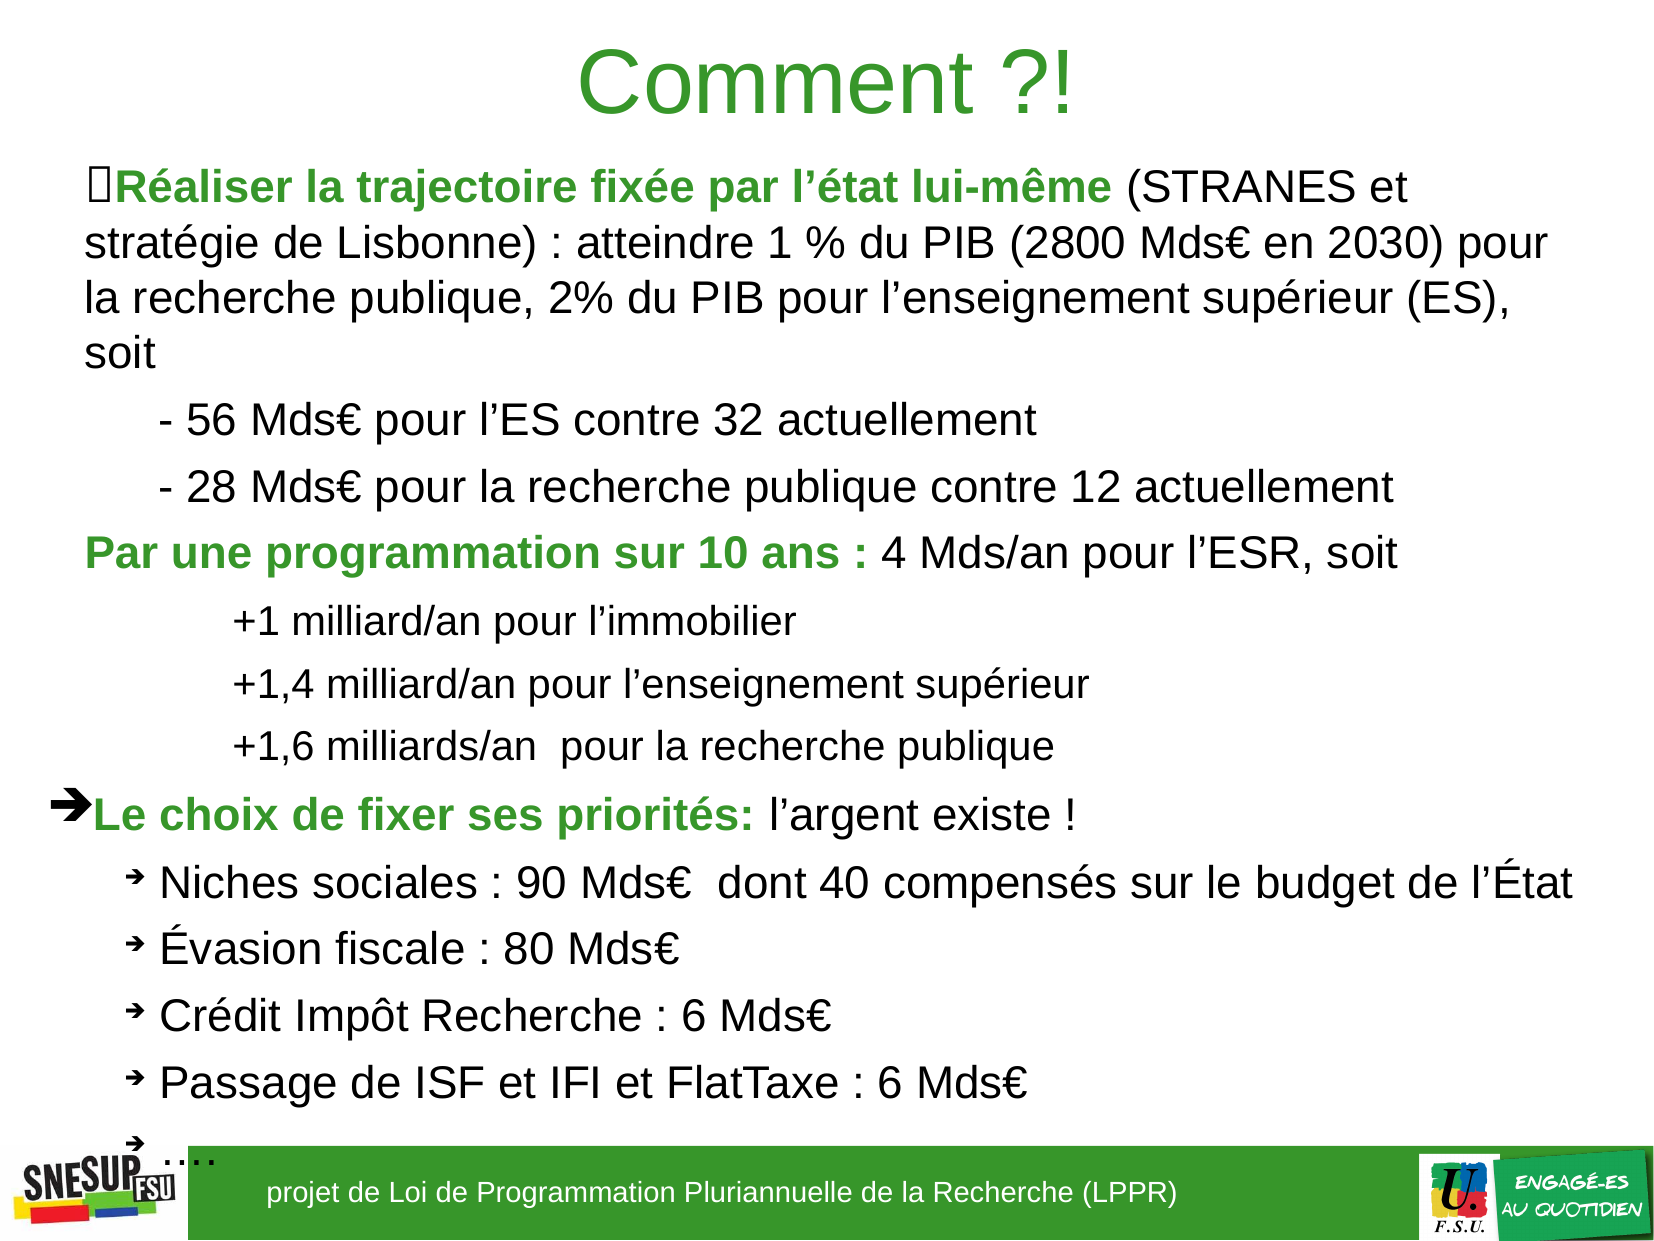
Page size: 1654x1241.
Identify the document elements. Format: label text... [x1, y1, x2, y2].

picture [1419, 1145, 1654, 1241]
text_box Réaliser la trajectoire fixée par l’état lui-même (STRANES et stratégie de Lisbonne) : atteindre 1 % du PIB (2800 Mds€ en 2030) pour la recherche publique, 2% du PIB pour l’enseignement supérieur (ES), soit - 56 Mds€ pour l’ES contre 32 actuellement - 28 Mds€ pour la recherche publique contre 12 actuellement Par une programmation sur 10 ans : 4 Mds/an pour l’ESR, soit +1 milliard/an pour l’immobilier +1,4 milliard/an pour l’enseignement supérieur +1,6 milliards/an pour la recherche publique Le choix de fixer ses priorités: l’argent existe ! Niches sociales : 90 Mds€ dont 40 compensés sur le budget de l’État Évasion fiscale : 80 Mds€ Crédit Impôt Recherche : 6 Mds€ Passage de ISF et IFI et FlatTaxe : 6 Mds€ …. [47, 153, 1595, 1128]
text_box Comment ?! [0, 0, 1654, 153]
picture [0, 1145, 188, 1240]
